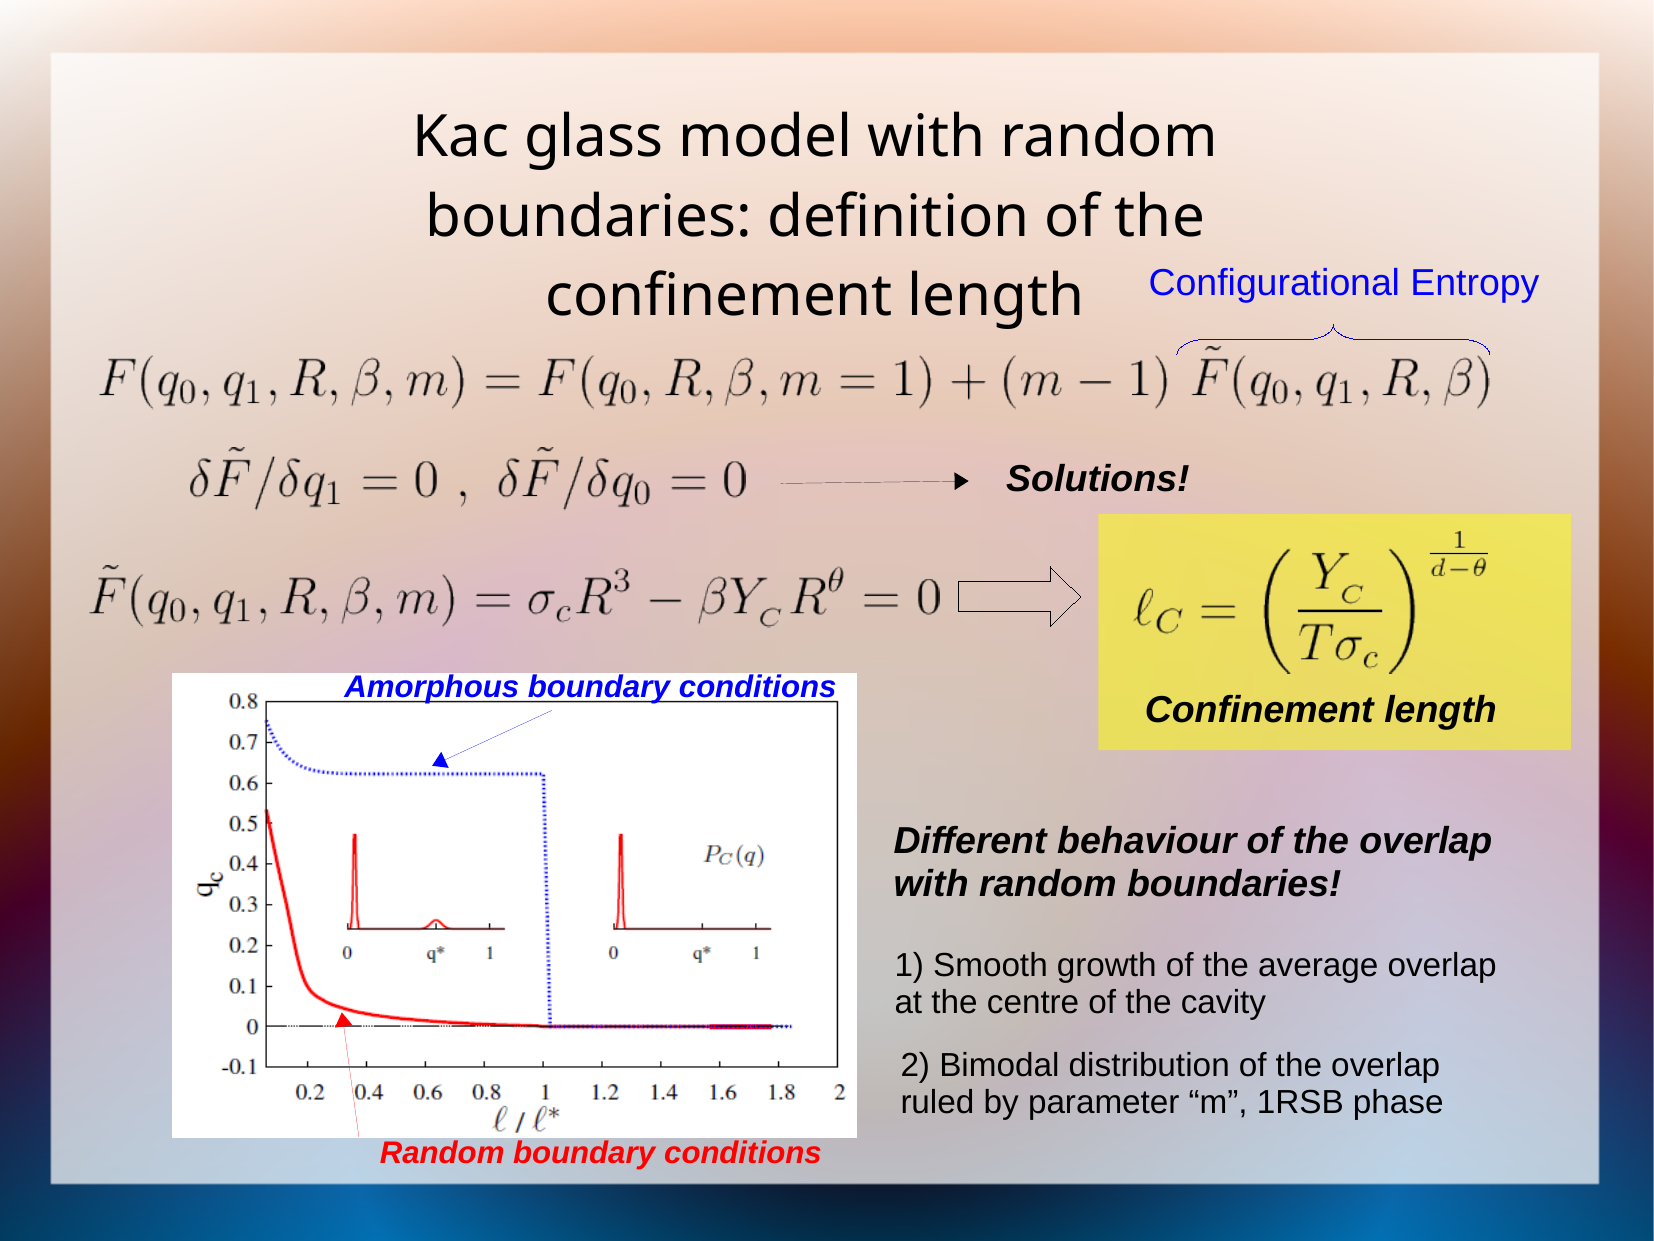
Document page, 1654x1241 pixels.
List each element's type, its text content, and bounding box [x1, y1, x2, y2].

text_box Amorphous boundary conditions [329, 661, 887, 712]
text_box Kac glass model with random boundaries: definition of the confinement length [230, 87, 1400, 238]
text_box Confinement length [1130, 680, 1550, 738]
picture [0, 0, 1654, 1241]
text_box Random boundary conditions [365, 1128, 840, 1178]
text_box 1) Smooth growth of the average overlap at the centre of the cavity [879, 938, 1530, 1028]
text_box [1098, 513, 1571, 751]
text_box Solutions! [991, 450, 1268, 508]
text_box [958, 566, 1081, 627]
text_box 2) Bimodal distribution of the overlap ruled by parameter “m”, 1RSB phase [885, 1039, 1495, 1129]
text_box Different behaviour of the overlap with random boundaries! [878, 812, 1519, 912]
text_box Configurational Entropy [1133, 253, 1565, 311]
